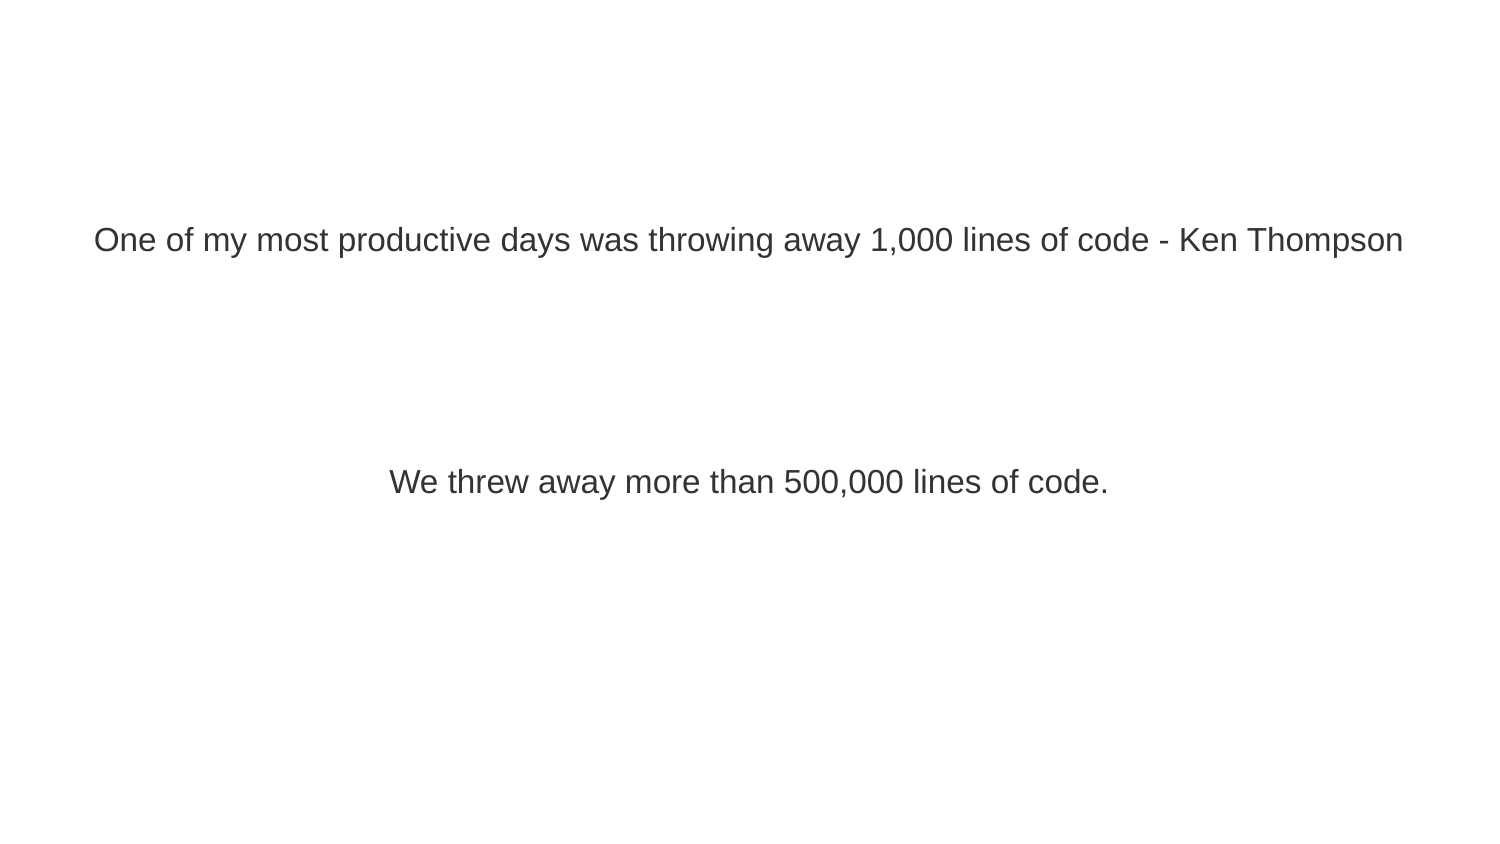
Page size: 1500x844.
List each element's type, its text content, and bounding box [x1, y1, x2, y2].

list One of my most productive days was throwing away 1,000 lines of code - Ken Thompson [51, 197, 1449, 280]
list We threw away more than 500,000 lines of code. [51, 439, 1449, 522]
